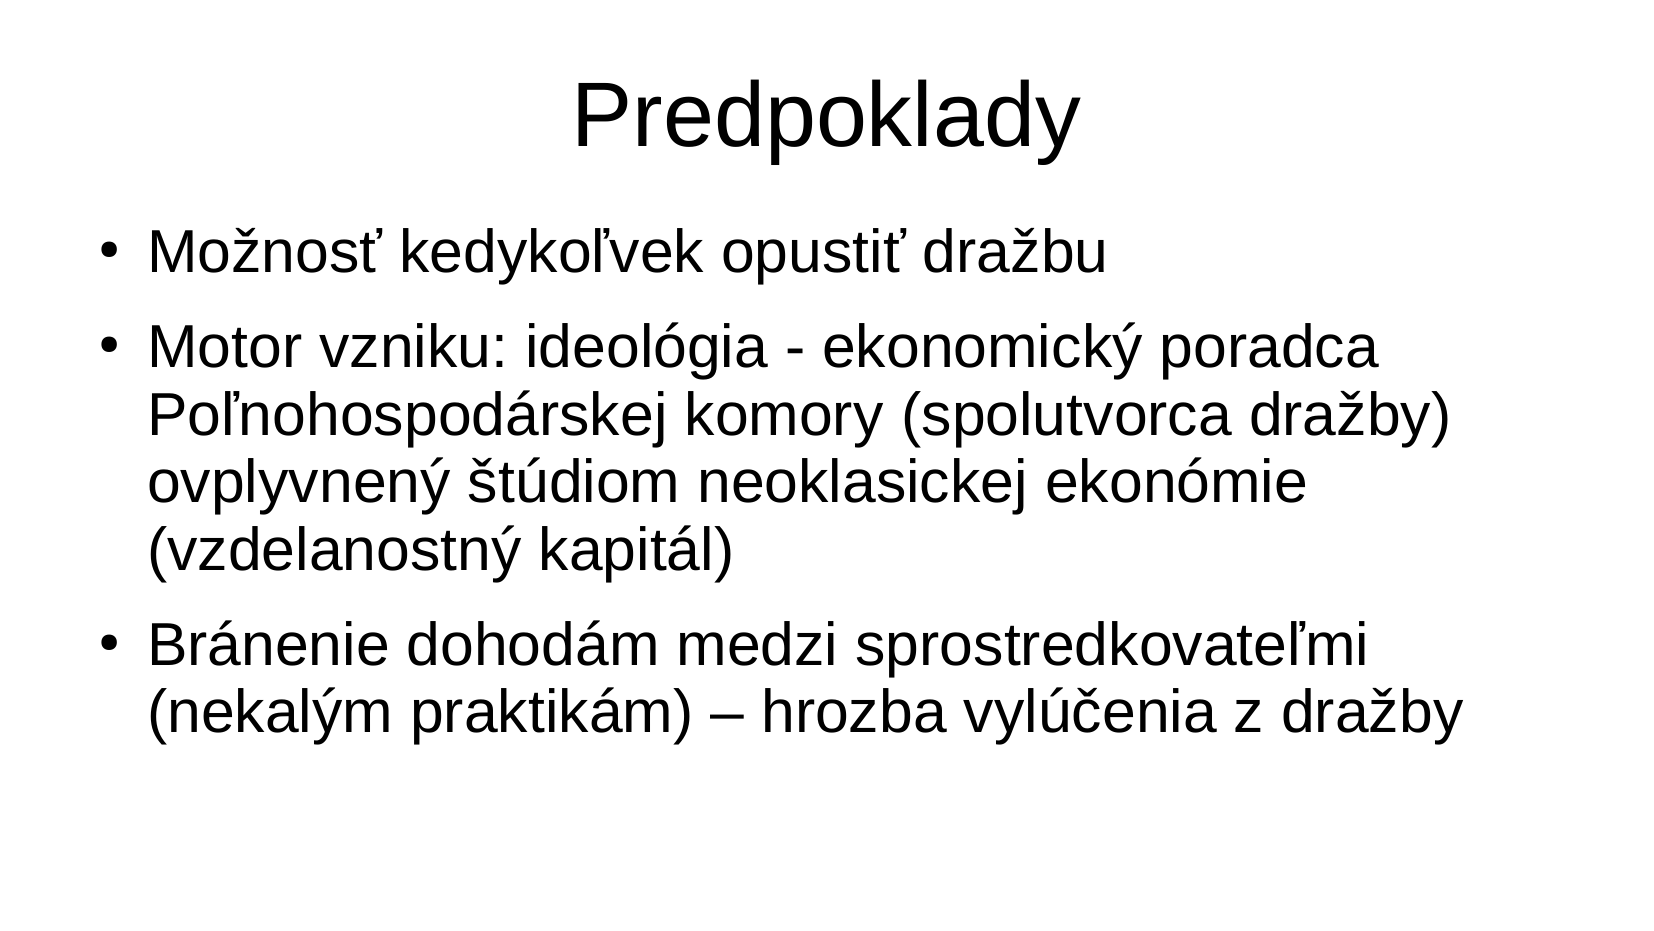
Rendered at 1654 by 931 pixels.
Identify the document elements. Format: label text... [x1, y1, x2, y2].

title Predpoklady [82, 37, 1571, 193]
list Možnosť kedykoľvek opustiť dražbu Motor vzniku: ideológia - ekonomický poradca Poľnohospodárskej komory (spolutvorca dražby) ovplyvnený štúdiom neoklasickej ekonómie (vzdelanostný kapitál) Bránenie dohodám medzi sprostredkovateľmi (nekalým praktikám) – hrozba vylúčenia z dražby [82, 217, 1571, 758]
